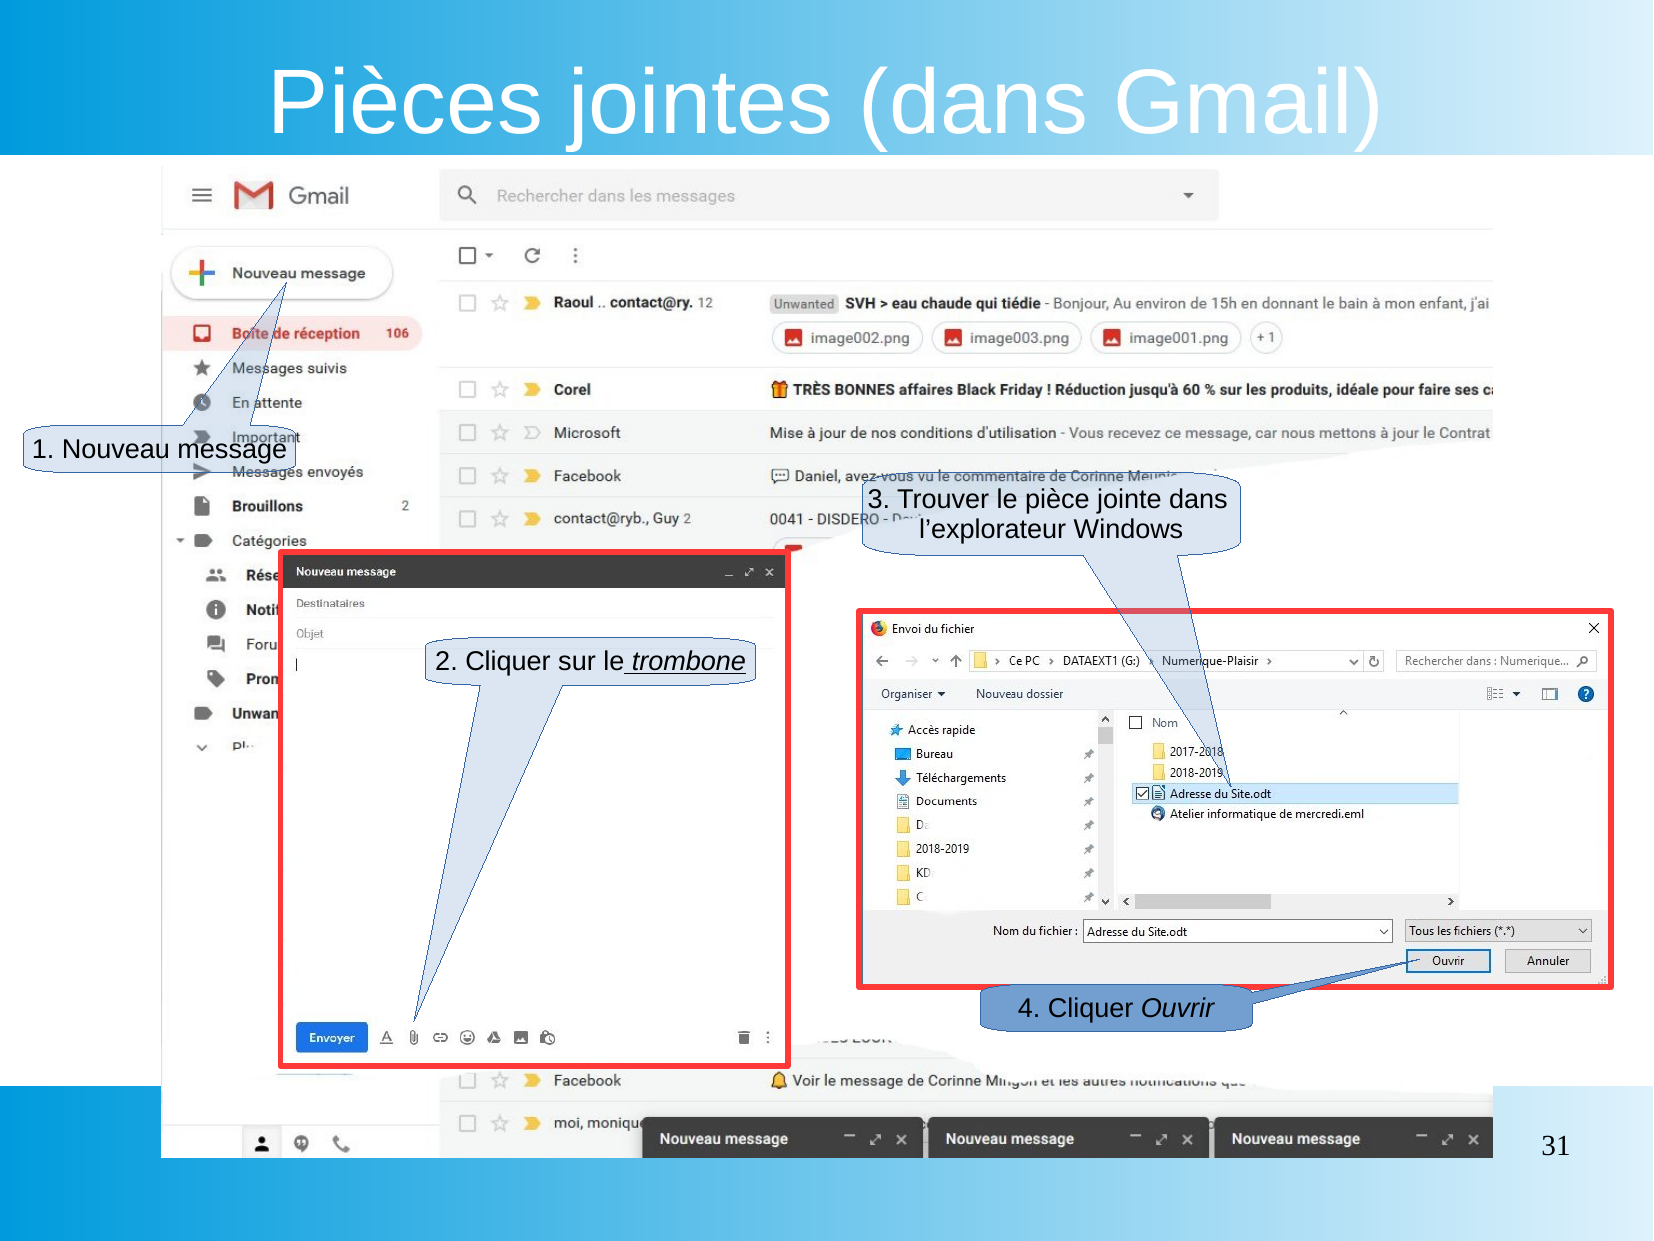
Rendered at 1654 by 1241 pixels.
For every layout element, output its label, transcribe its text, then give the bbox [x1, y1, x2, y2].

text_box 2. Cliquer sur le trombone [413, 637, 756, 1022]
text_box 3. Trouver le pièce jointe dans l’explorateur Windows [862, 472, 1241, 787]
text_box 1. Nouveau message [23, 282, 296, 473]
picture [862, 614, 1608, 985]
picture [161, 166, 1493, 1158]
title Pièces jointes (dans Gmail) [82, 49, 1571, 155]
text_box 4. Cliquer Ouvrir [980, 959, 1420, 1032]
